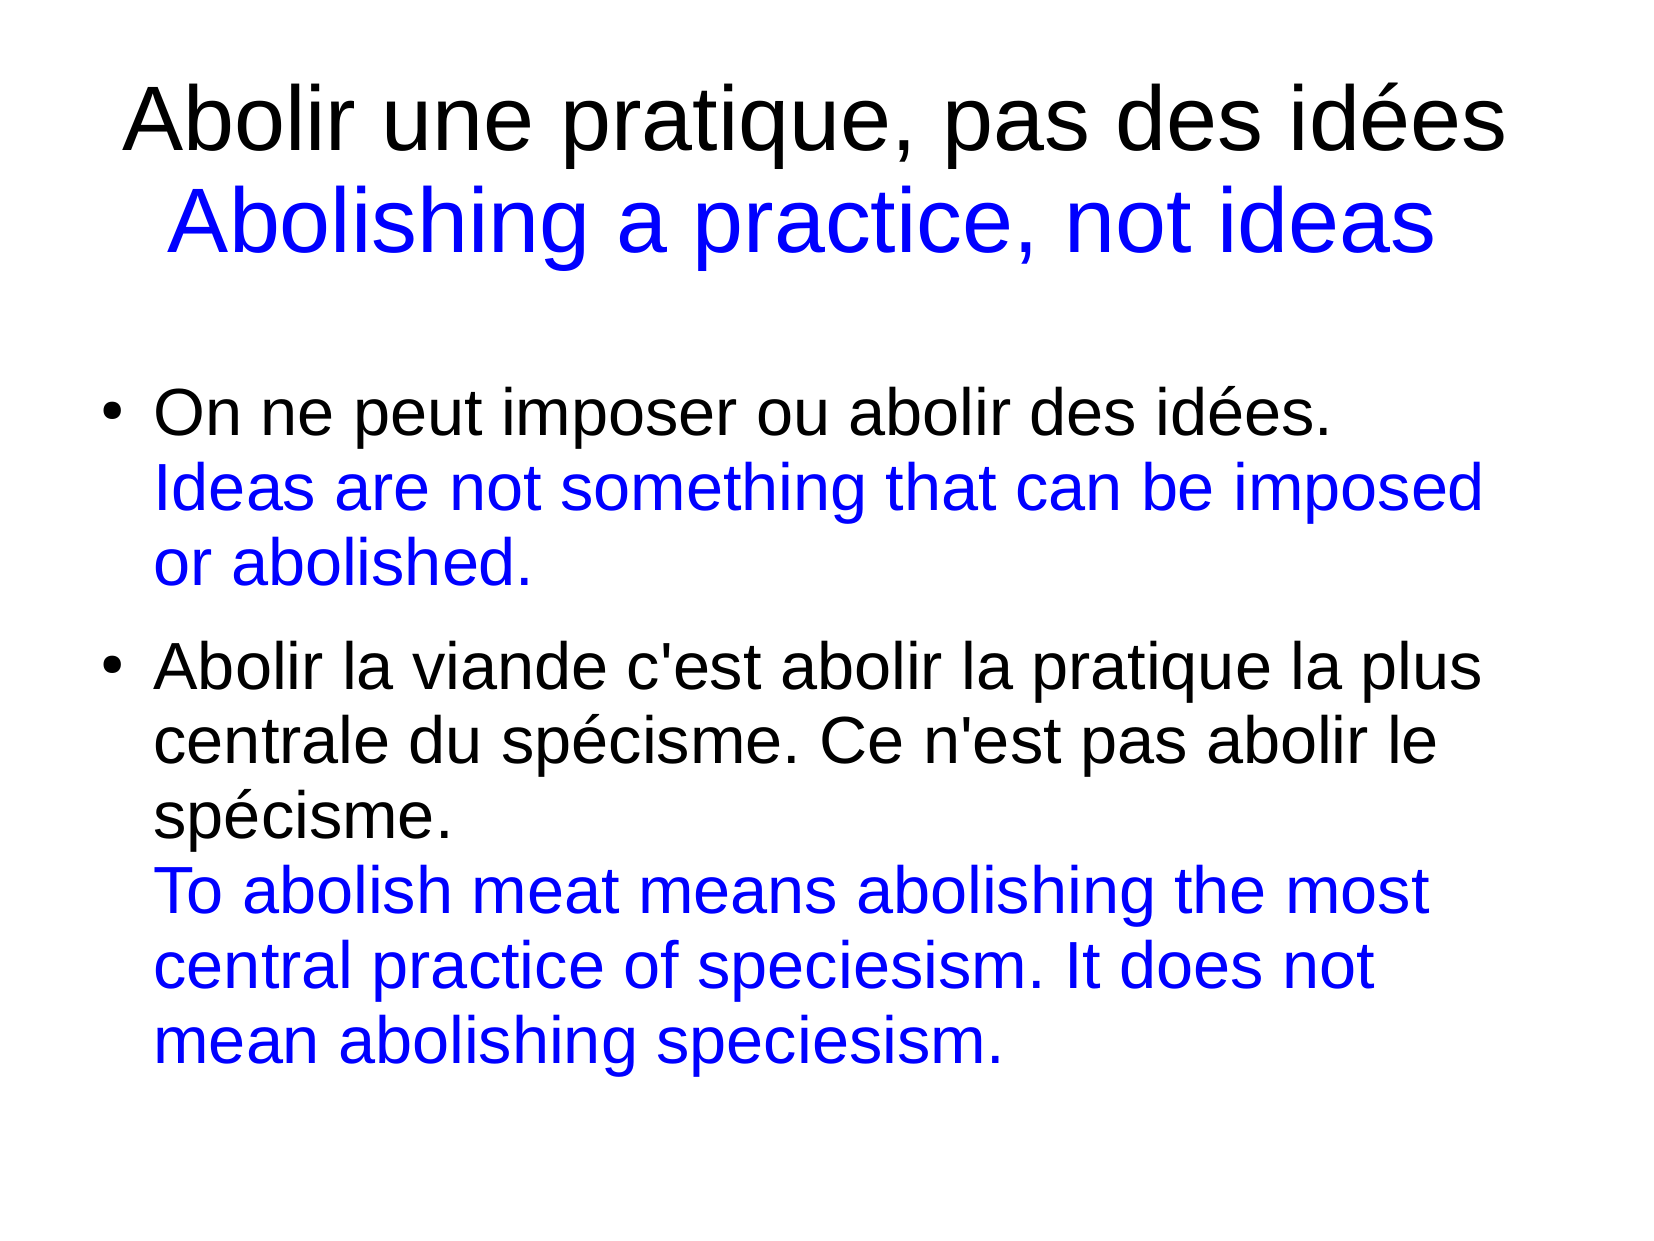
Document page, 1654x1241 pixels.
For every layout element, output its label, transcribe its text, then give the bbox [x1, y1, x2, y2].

title Abolir une pratique, pas des idées Abolishing a practice, not ideas [71, 67, 1561, 376]
list On ne peut imposer ou abolir des idées. Ideas are not something that can be imposed or abolished. Abolir la viande c'est abolir la pratique la plus centrale du spécisme. Ce n'est pas abolir le spécisme. To abolish meat means abolishing the most central practice of speciesism. It does not mean abolishing speciesism. [82, 375, 1538, 1156]
